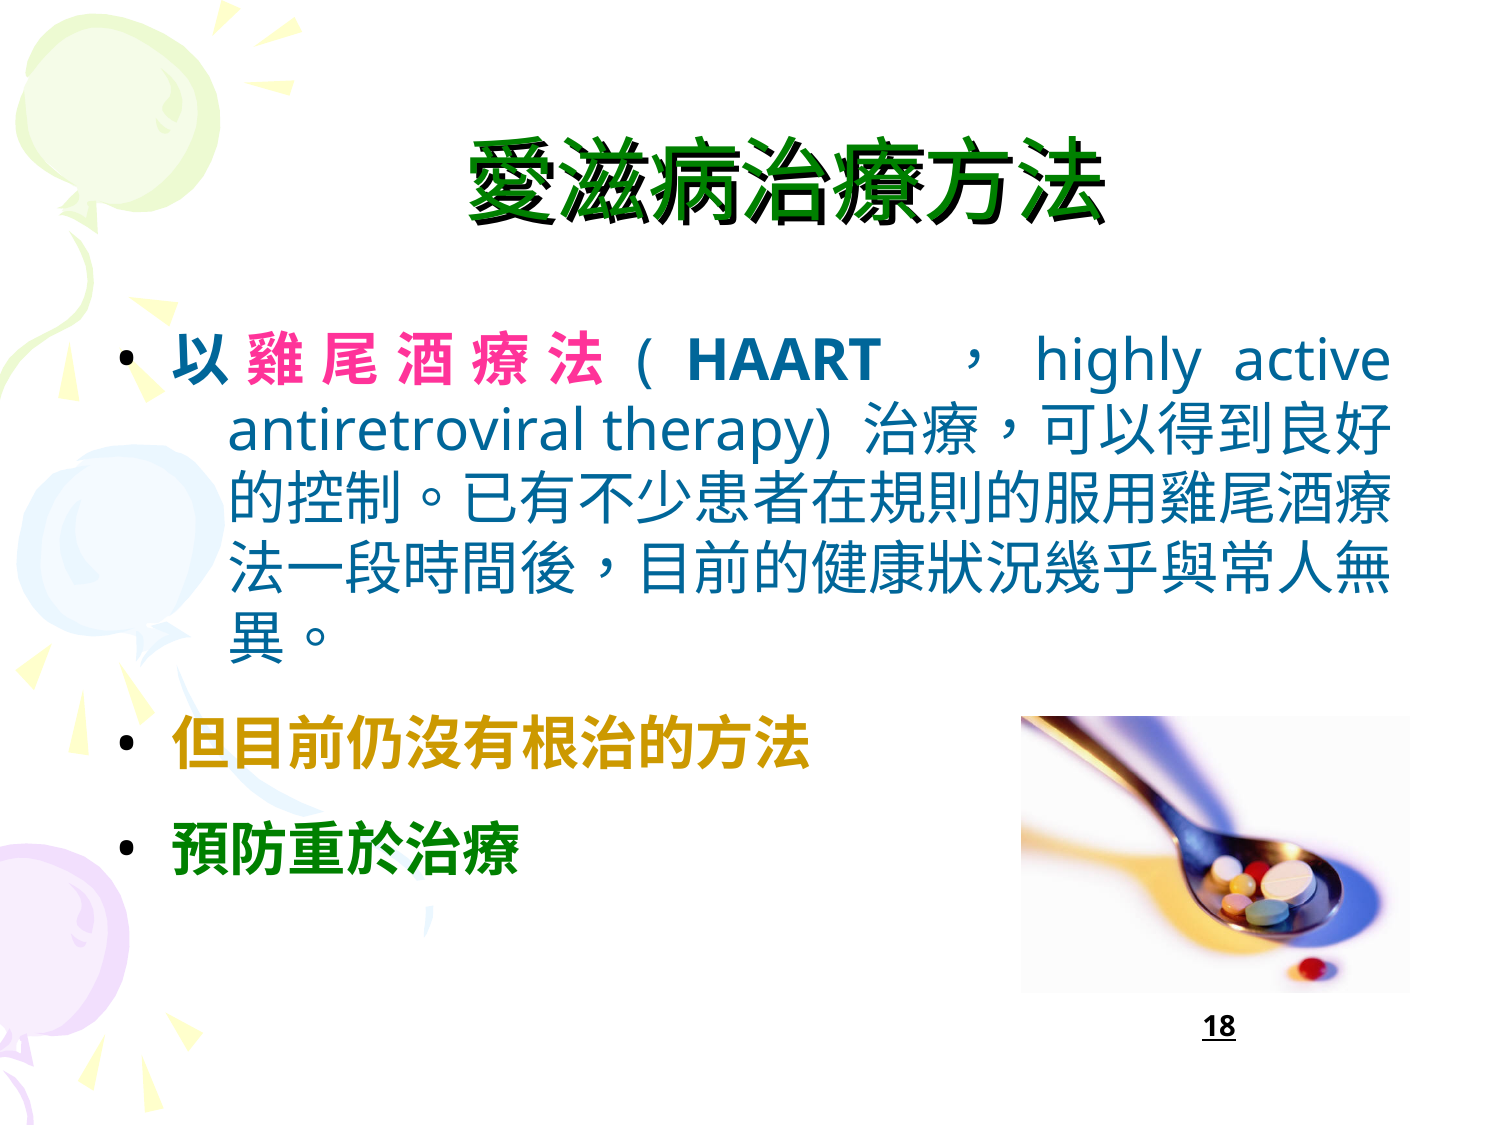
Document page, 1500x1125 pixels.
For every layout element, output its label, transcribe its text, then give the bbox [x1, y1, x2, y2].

list 以雞尾酒療法( HAART ，highly active antiretroviral therapy) 治療，可以得到良好的控制。已有不少患者在規則的服用雞尾酒療法一段時間後，目前的健康狀況幾乎與常人無異。 但目前仍沒有根治的方法 預防重於治療 [100, 314, 1424, 1040]
text_box [1187, 999, 1500, 1075]
title 愛滋病治療方法 [147, 90, 1423, 278]
picture [1021, 716, 1410, 993]
